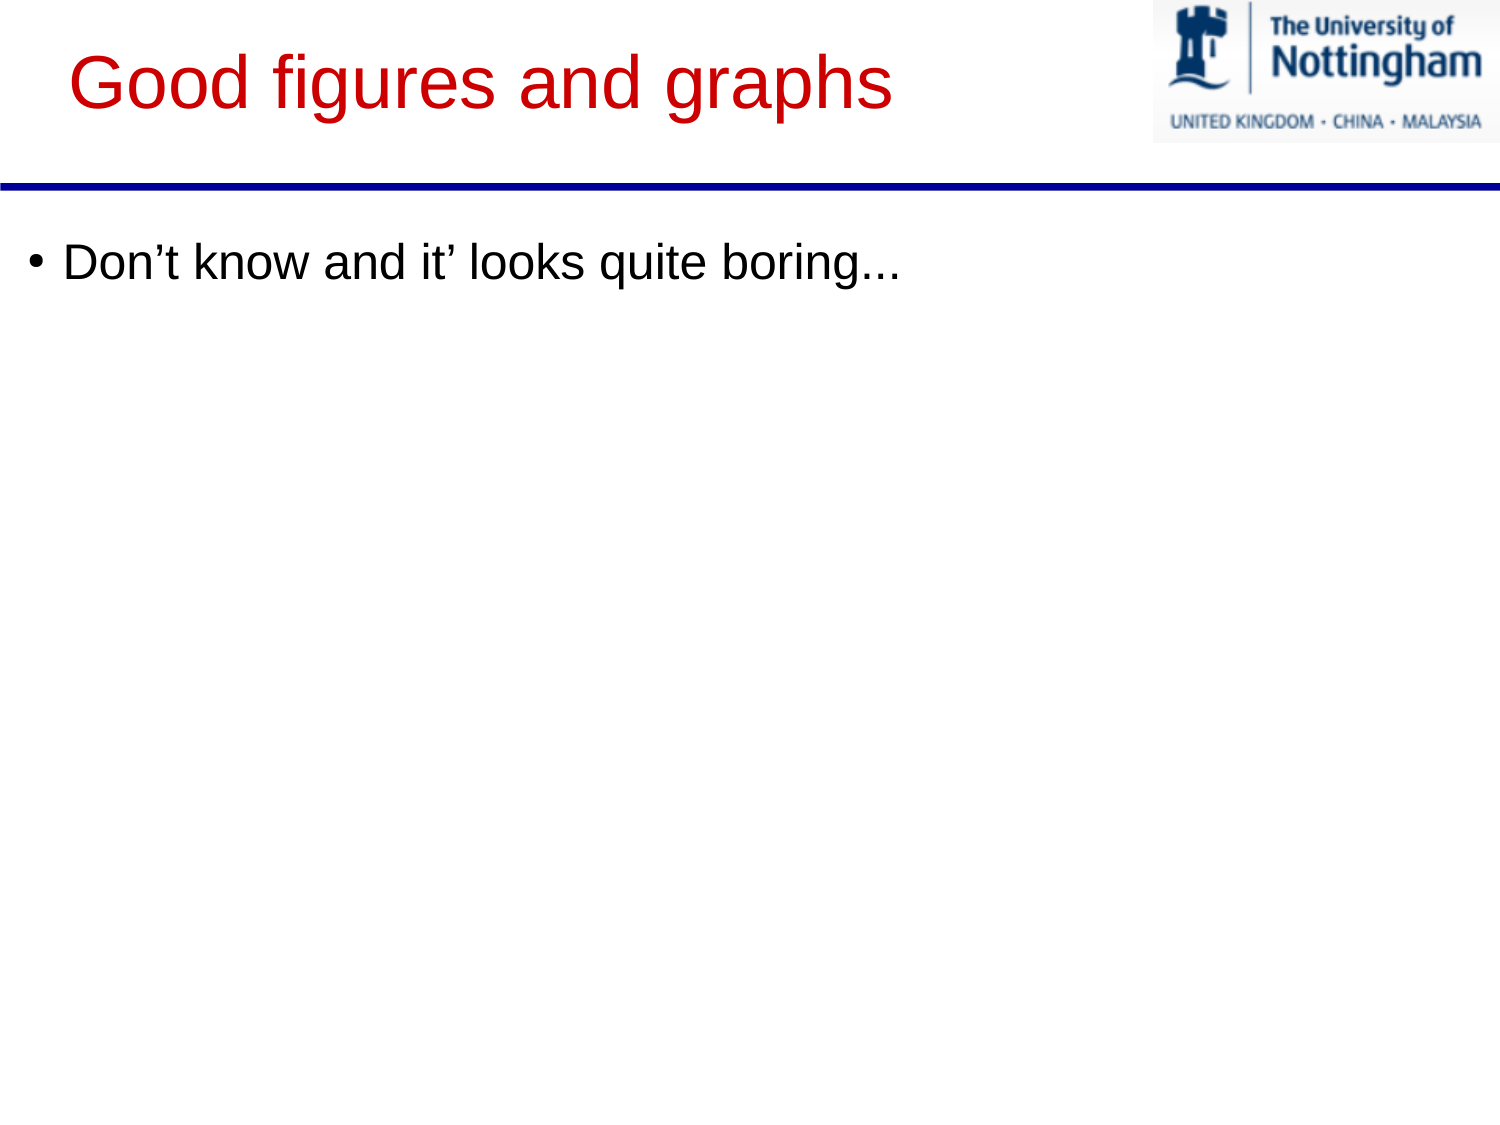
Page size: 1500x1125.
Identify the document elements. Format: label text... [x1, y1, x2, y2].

picture [1153, 0, 1500, 143]
text_box Don’t know and it’ looks quite boring... [12, 227, 1463, 298]
text_box Good figures and graphs [53, 33, 947, 133]
